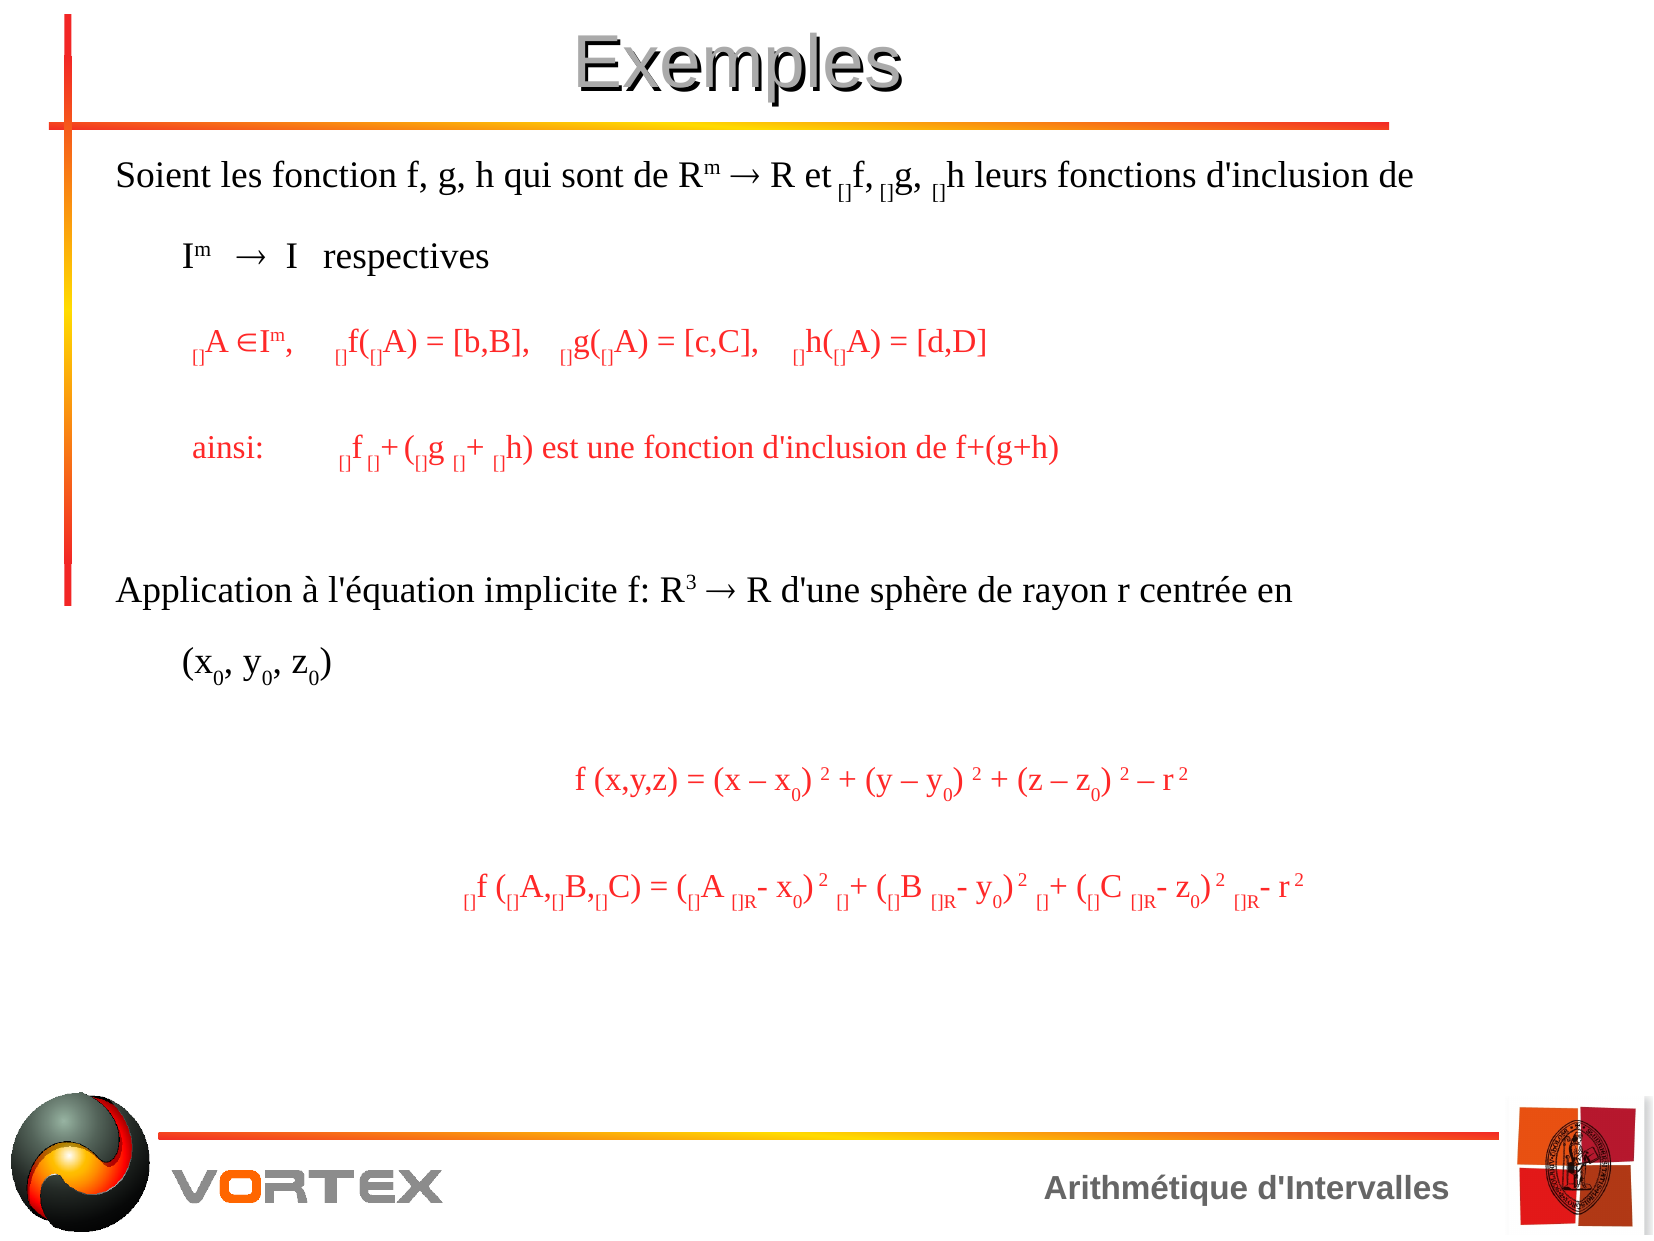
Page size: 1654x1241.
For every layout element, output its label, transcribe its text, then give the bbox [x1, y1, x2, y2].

list Soient les fonction f, g, h qui sont de Rm  R et []f, []g, []h leurs fonctions d'inclusion de Im  I respectives []A Im, []f([]A) = [b,B], []g([]A) = [c,C], []h([]A) = [d,D] ainsi: []f []+ ([]g []+ []h) est une fonction d'inclusion de f+(g+h) Application à l'équation implicite f: R3  R d'une sphère de rayon r centrée en (x0, y0, z0) f (x,y,z) = (x – x0) 2 + (y – y0) 2 + (z – z0) 2 – r 2 []f ([]A,[]B,[]C) = ([]A []R- x0) 2 []+ ([]B []R- y0) 2 []+ ([]C []R- z0) 2 []R- r 2 [97, 153, 1571, 1109]
title Exemples [82, 4, 1392, 120]
picture [1505, 1096, 1653, 1235]
picture [11, 1092, 443, 1232]
